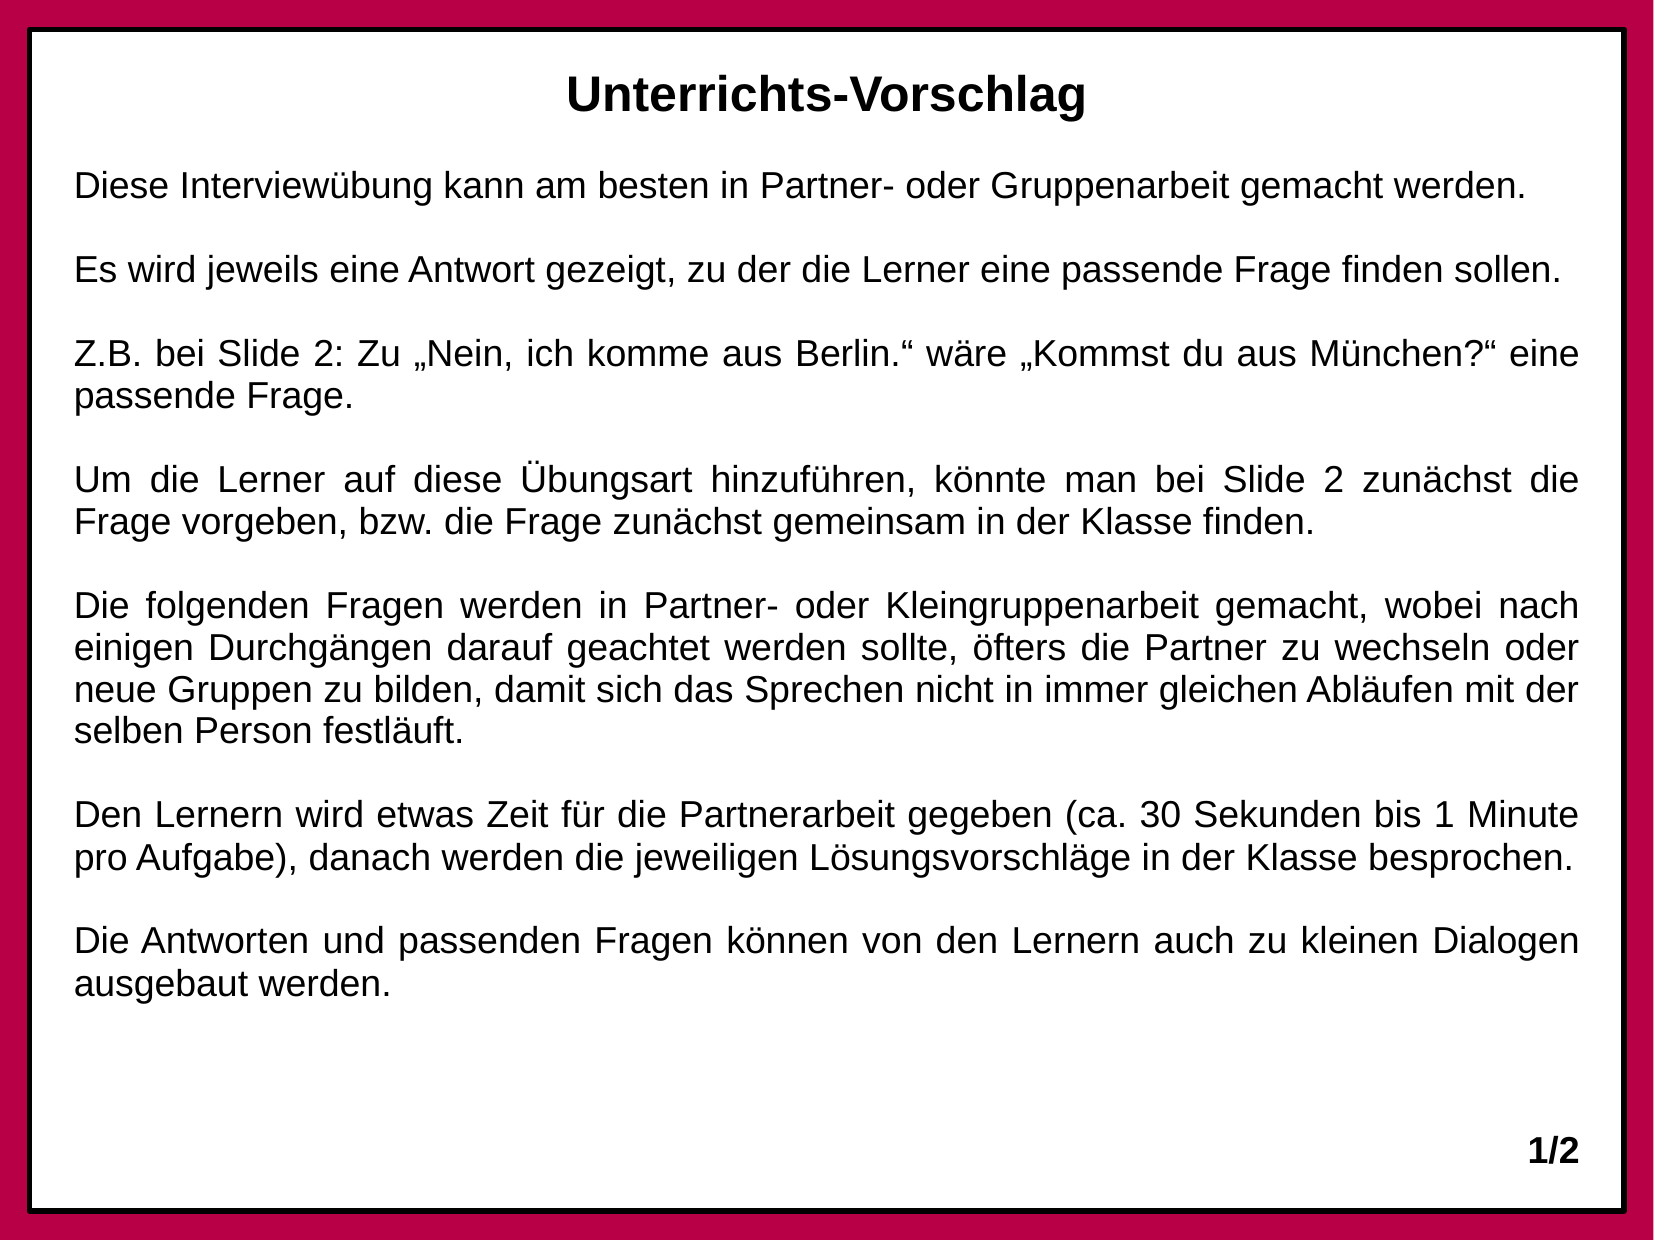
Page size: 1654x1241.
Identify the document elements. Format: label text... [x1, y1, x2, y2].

text_box Unterrichts-Vorschlag Diese Interviewübung kann am besten in Partner- oder Gruppenarbeit gemacht werden. Es wird jeweils eine Antwort gezeigt, zu der die Lerner eine passende Frage finden sollen. Z.B. bei Slide 2: Zu „Nein, ich komme aus Berlin.“ wäre „Kommst du aus München?“ eine passende Frage. Um die Lerner auf diese Übungsart hinzuführen, könnte man bei Slide 2 zunächst die Frage vorgeben, bzw. die Frage zunächst gemeinsam in der Klasse finden. Die folgenden Fragen werden in Partner- oder Kleingruppenarbeit gemacht, wobei nach einigen Durchgängen darauf geachtet werden sollte, öfters die Partner zu wechseln oder neue Gruppen zu bilden, damit sich das Sprechen nicht in immer gleichen Abläufen mit der selben Person festläuft. Den Lernern wird etwas Zeit für die Partnerarbeit gegeben (ca. 30 Sekunden bis 1 Minute pro Aufgabe), danach werden die jeweiligen Lösungsvorschläge in der Klasse besprochen. Die Antworten und passenden Fragen können von den Lernern auch zu kleinen Dialogen ausgebaut werden. 1/2 [59, 59, 1595, 1189]
text_box [29, 29, 1625, 1211]
